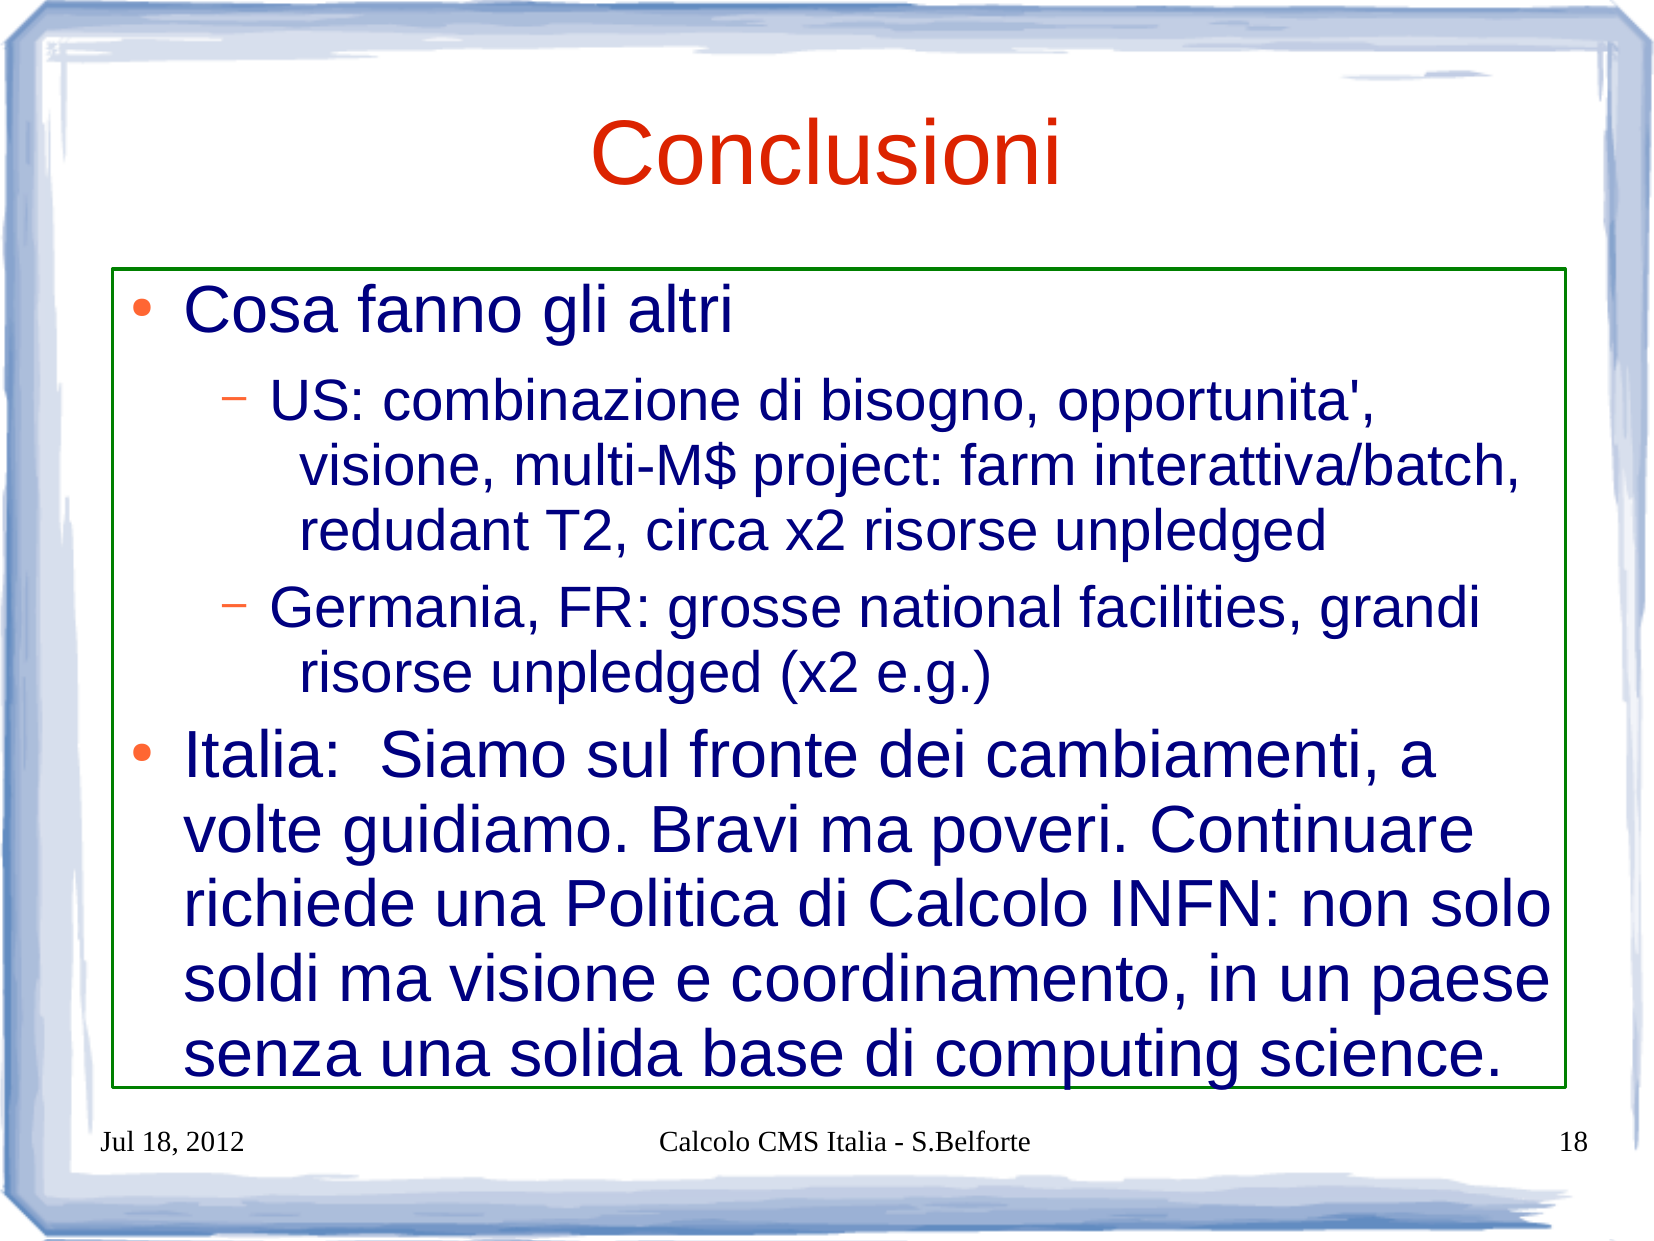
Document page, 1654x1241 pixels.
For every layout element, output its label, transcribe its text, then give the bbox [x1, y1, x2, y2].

picture [0, 0, 1654, 1241]
list Cosa fanno gli altri US: combinazione di bisogno, opportunita', visione, multi-M$ project: farm interattiva/batch, redudant T2, circa x2 risorse unpledged Germania, FR: grosse national facilities, grandi risorse unpledged (x2 e.g.) Italia: Siamo sul fronte dei cambiamenti, a volte guidiamo. Bravi ma poveri. Continuare richiede una Politica di Calcolo INFN: non solo soldi ma visione e coordinamento, in un paese senza una solida base di computing science. [112, 268, 1566, 1088]
title Conclusioni [82, 49, 1571, 257]
